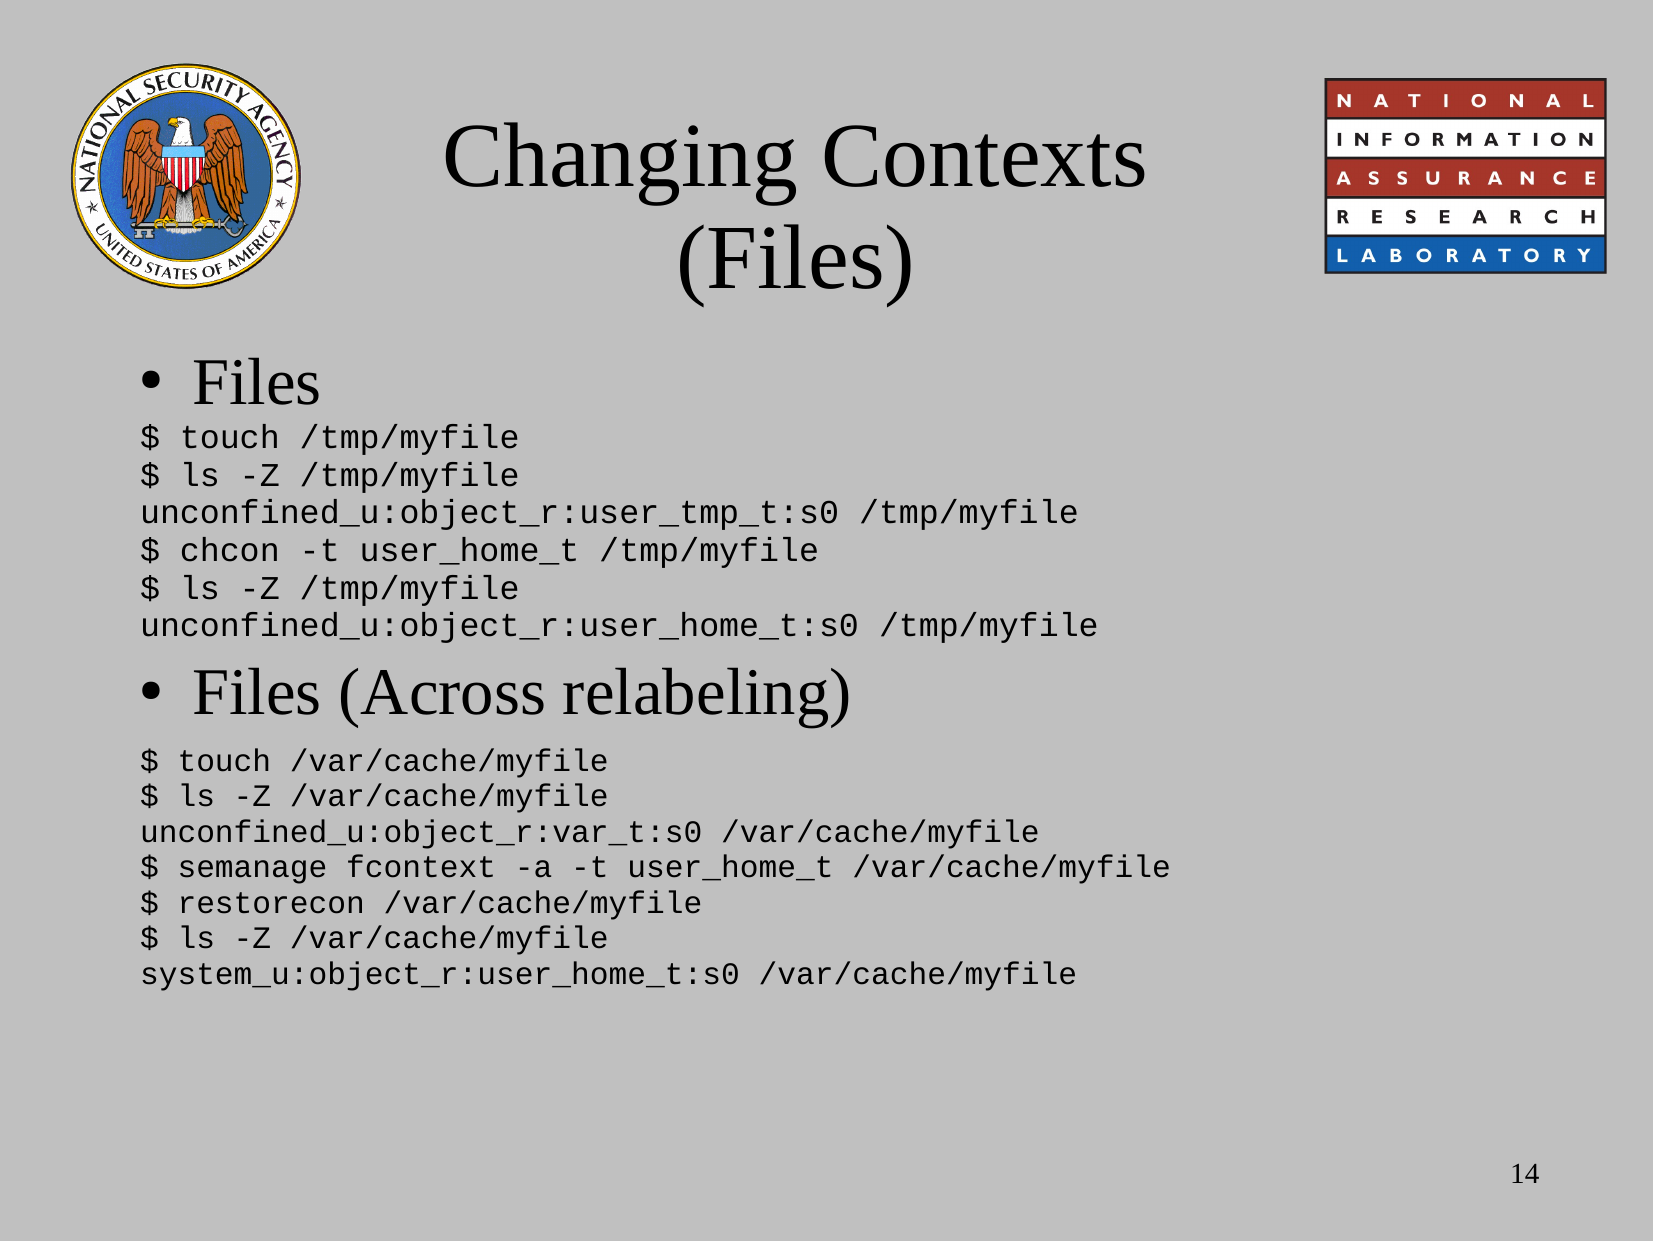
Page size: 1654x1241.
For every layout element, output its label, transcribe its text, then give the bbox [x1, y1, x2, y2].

title Changing Contexts (Files) [312, 102, 1279, 311]
text_box $ touch /tmp/myfile $ ls -Z /tmp/myfile unconfined_u:object_r:user_tmp_t:s0 /tmp/myfile $ chcon -t user_home_t /tmp/myfile $ ls -Z /tmp/myfile unconfined_u:object_r:user_home_t:s0 /tmp/myfile [139, 420, 1410, 699]
list Files Files (Across relabeling) [121, 344, 1534, 1127]
text_box $ touch /var/cache/myfile $ ls -Z /var/cache/myfile unconfined_u:object_r:var_t:s0 /var/cache/myfile $ semanage fcontext -a -t user_home_t /var/cache/myfile $ restorecon /var/cache/myfile $ ls -Z /var/cache/myfile system_u:object_r:user_home_t:s0 /var/cache/myfile [140, 745, 1410, 1034]
picture [69, 61, 303, 291]
picture [1324, 78, 1607, 274]
